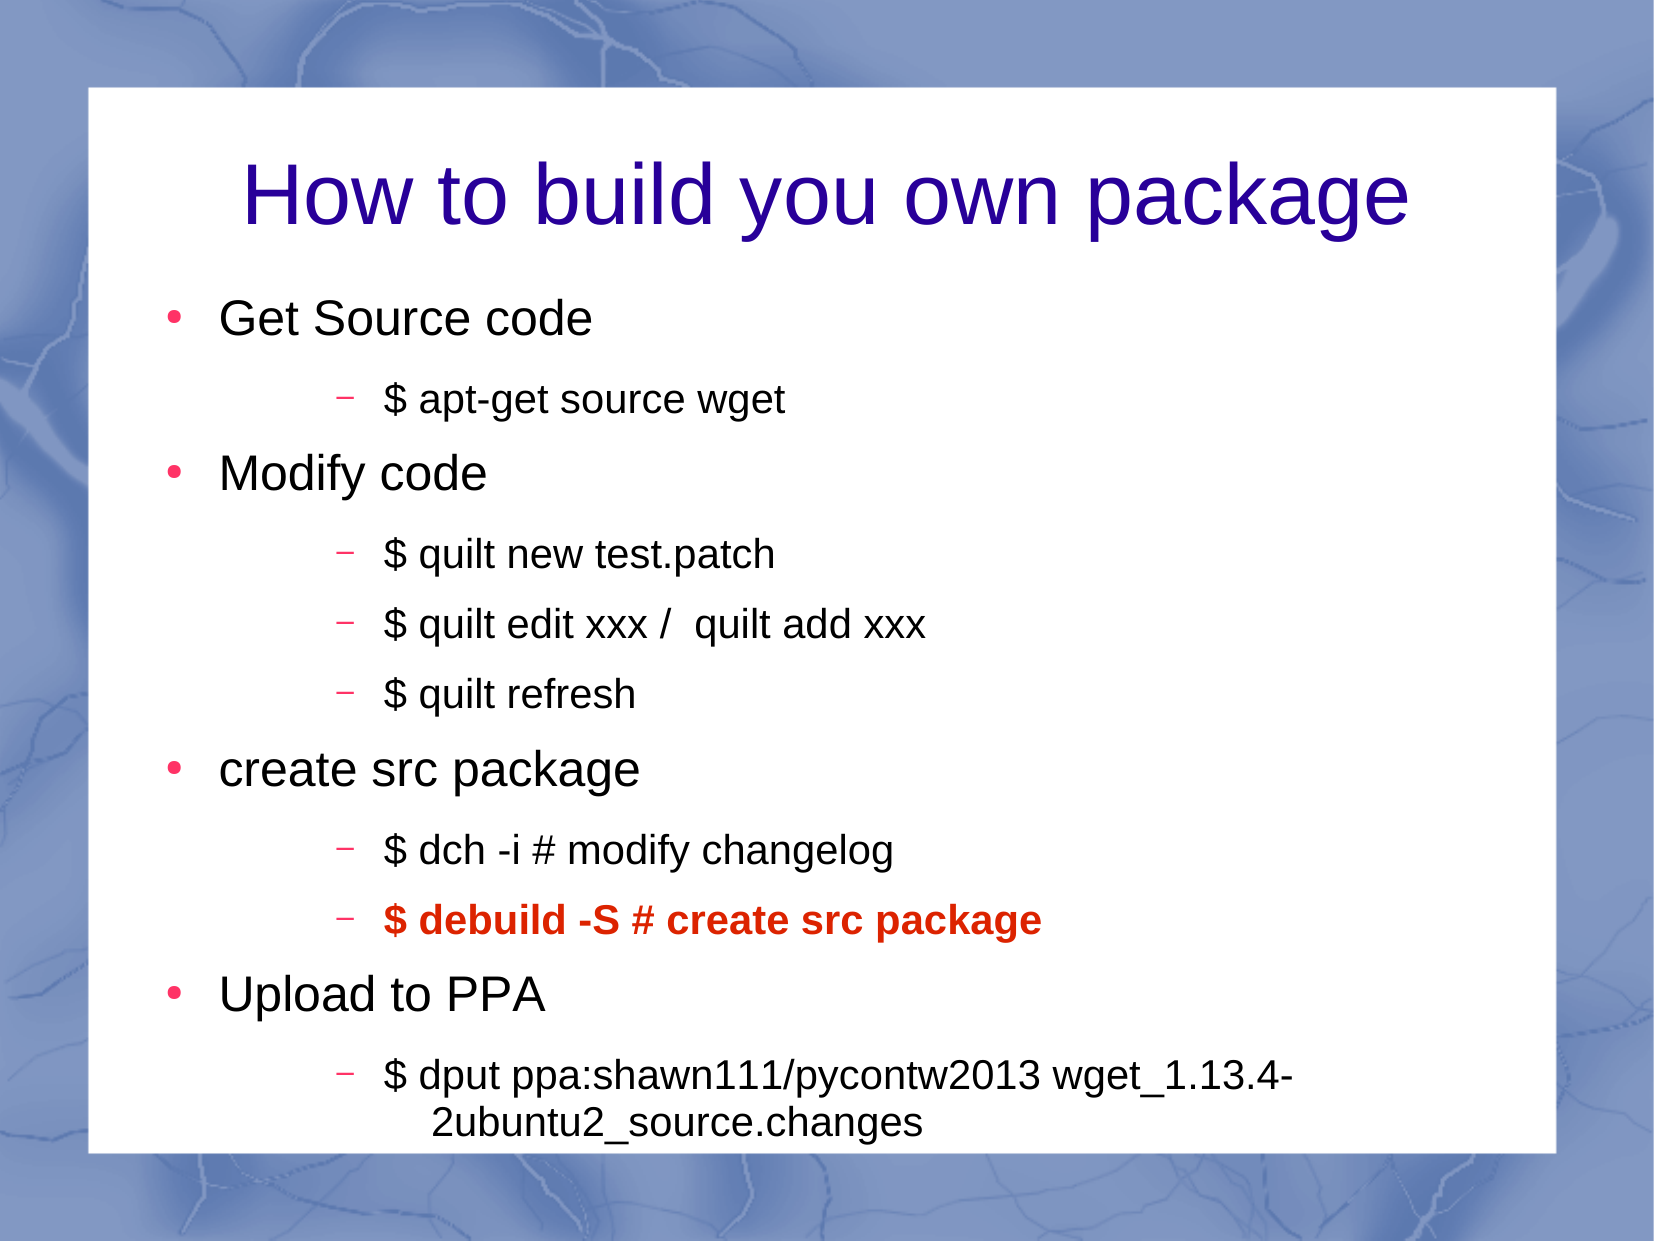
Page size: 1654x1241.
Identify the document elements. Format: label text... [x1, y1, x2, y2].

title How to build you own package [118, 90, 1536, 298]
picture [0, 0, 1654, 1241]
list Get Source code $ apt-get source wget Modify code $ quilt new test.patch $ quilt edit xxx / quilt add xxx $ quilt refresh create src package $ dch -i # modify changelog $ debuild -S # create src package Upload to PPA $ dput ppa:shawn111/pycontw2013 wget_1.13.4-2ubuntu2_source.changes [147, 290, 1506, 1145]
